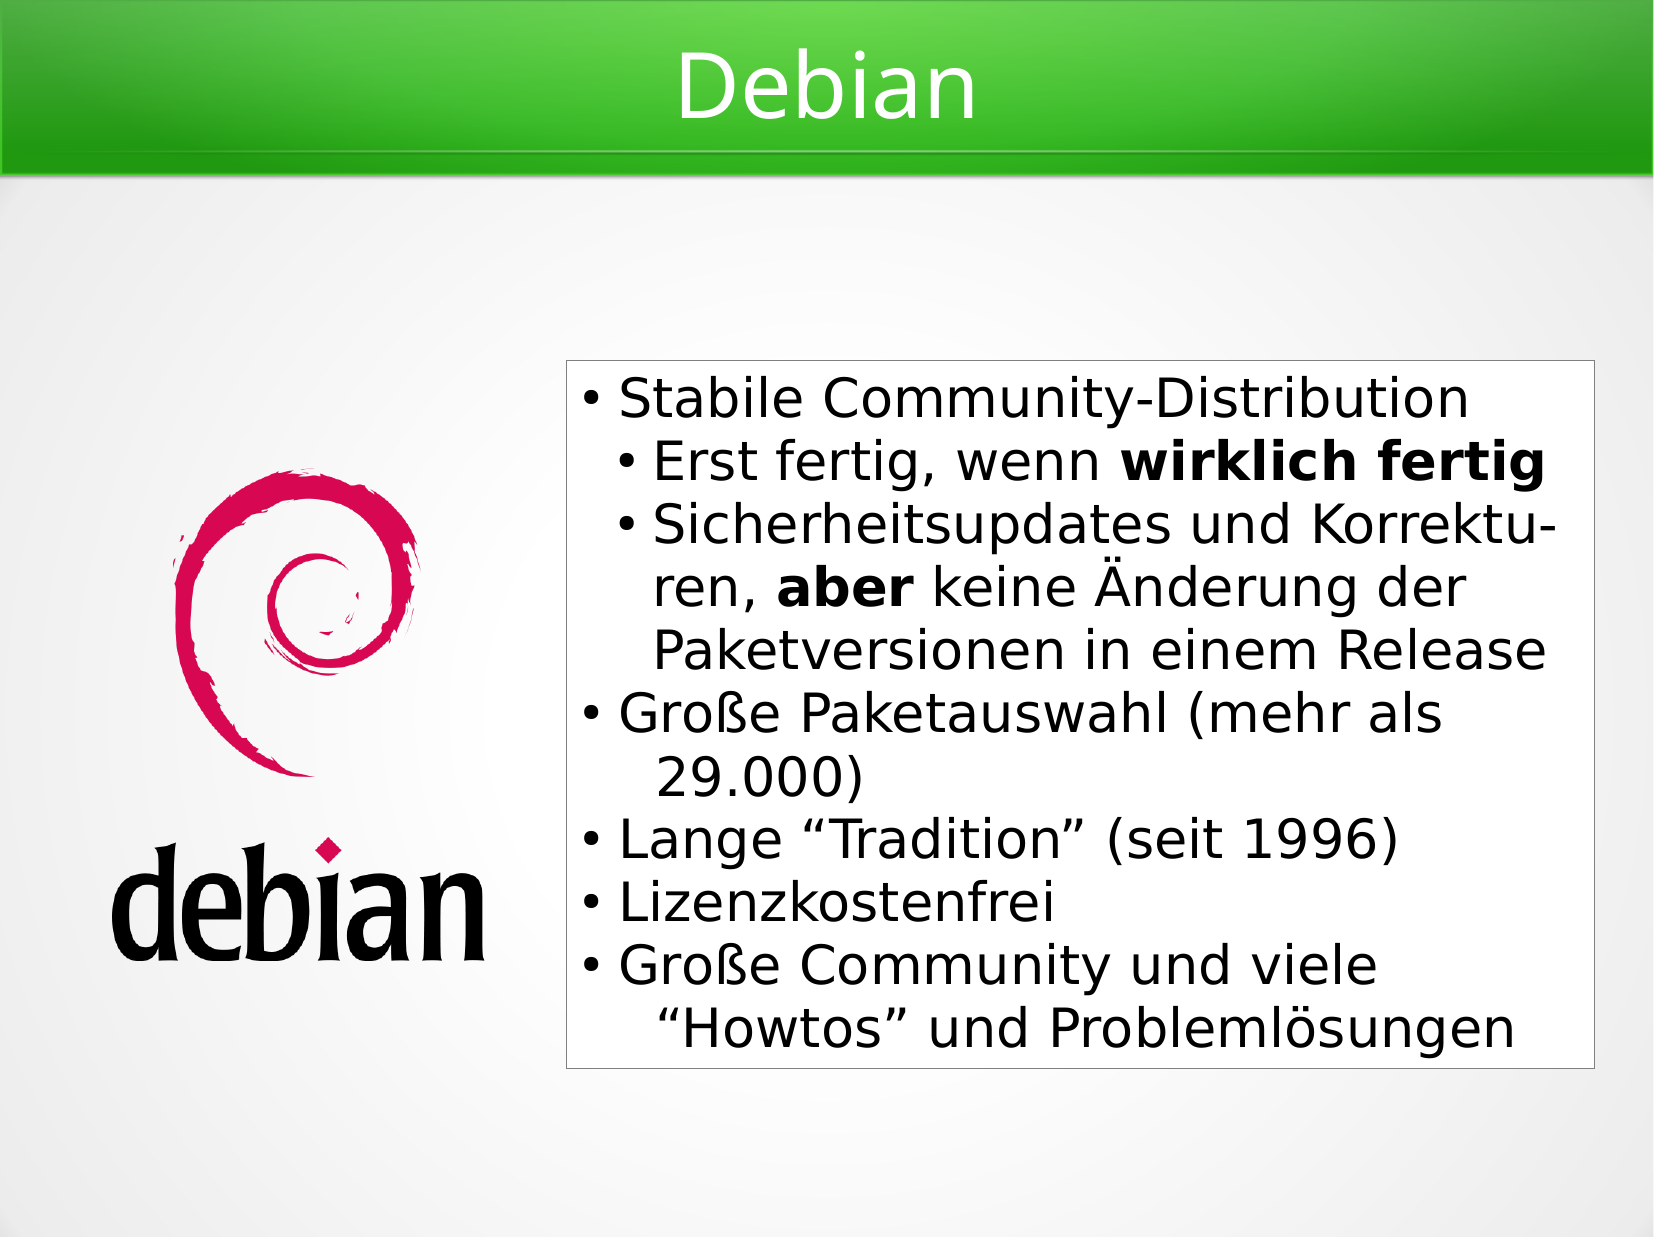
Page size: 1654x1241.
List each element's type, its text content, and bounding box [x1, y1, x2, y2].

picture [0, 0, 1654, 1237]
title Debian [82, 11, 1571, 154]
text_box Stabile Community-Distribution Erst fertig, wenn wirklich fertig Sicherheitsupdates und Korrektu- ren, aber keine Änderung der Paketversionen in einem Release Große Paketauswahl (mehr als 29.000) Lange “Tradition” (seit 1996) Lizenzkostenfrei Große Community und viele “Howtos” und Problemlösungen [566, 360, 1595, 1069]
